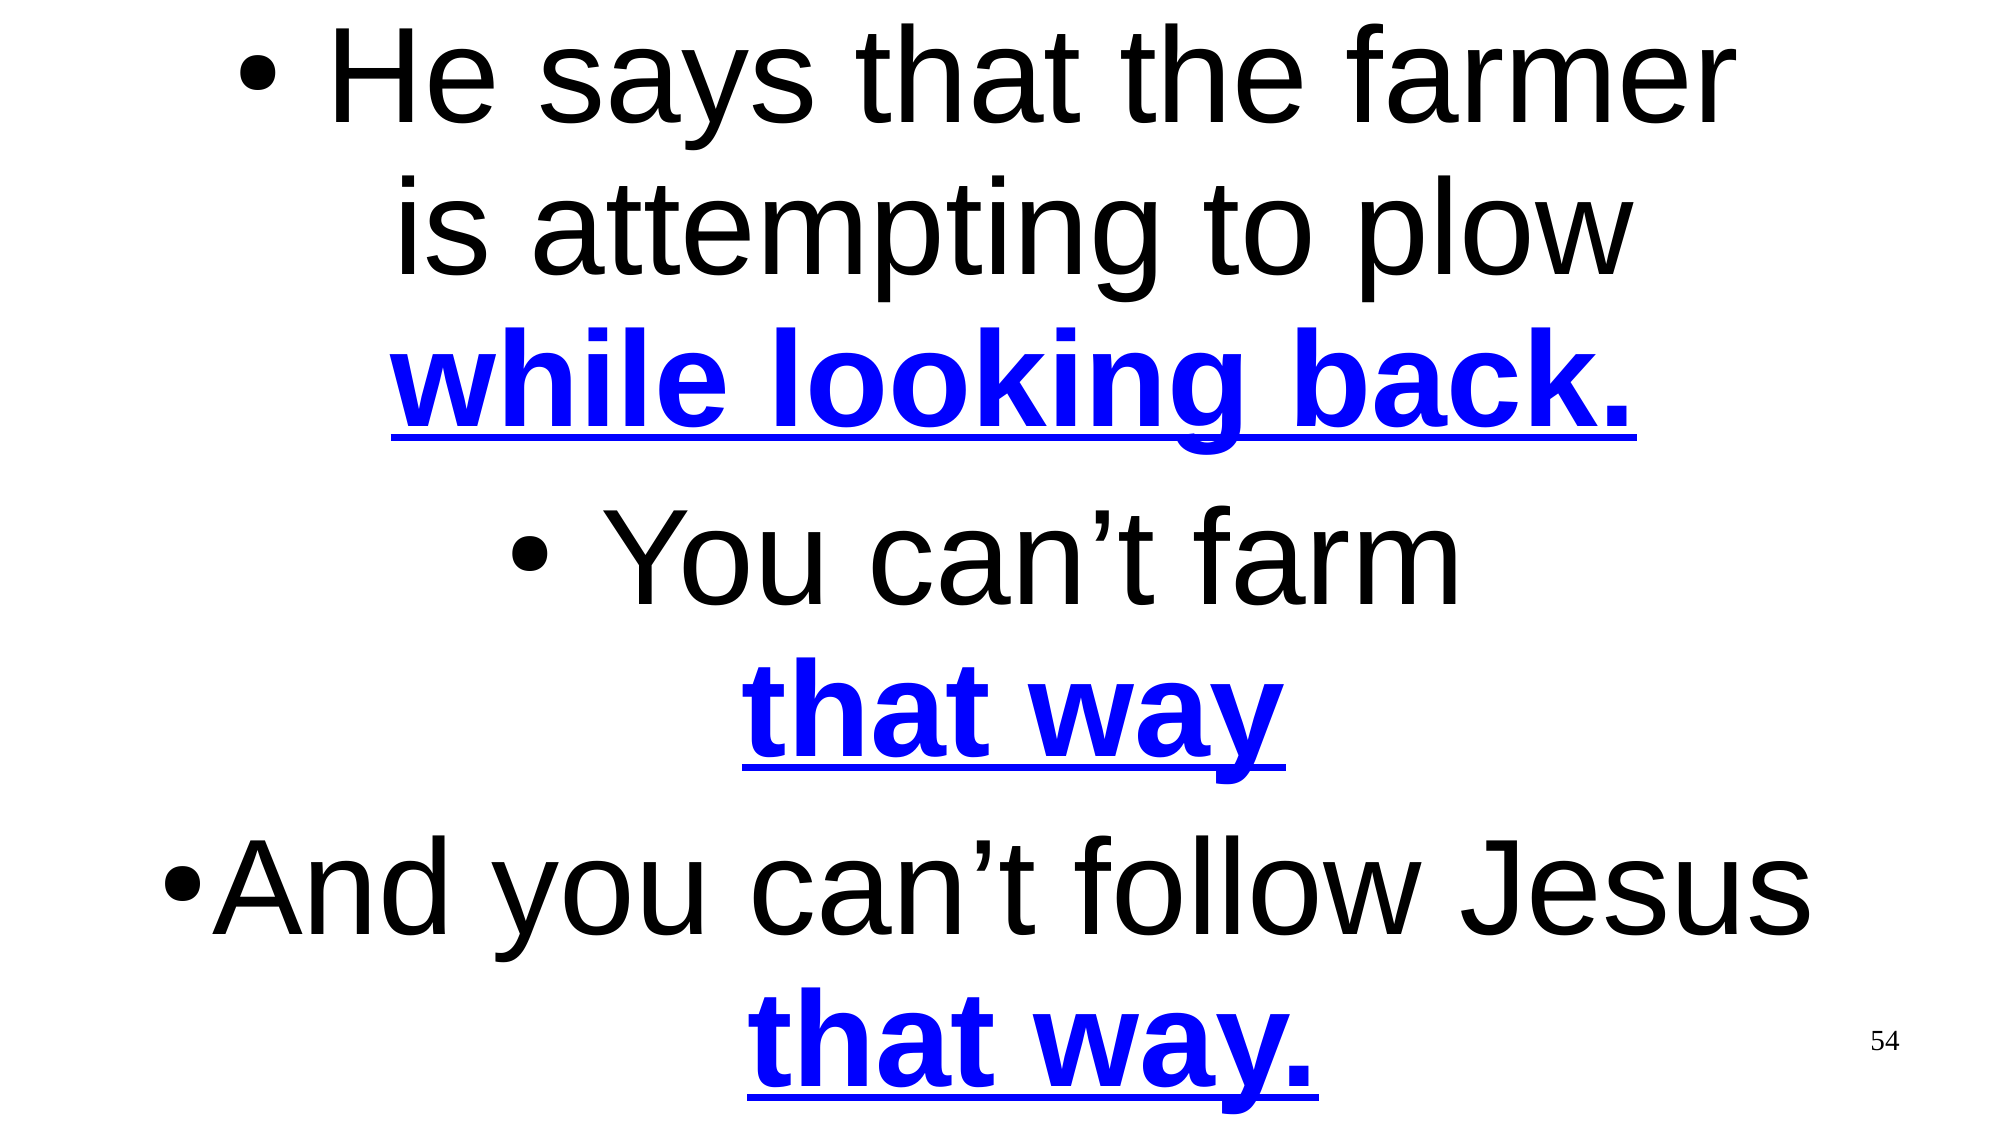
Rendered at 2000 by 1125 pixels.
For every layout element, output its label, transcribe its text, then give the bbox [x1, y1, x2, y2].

list He says that the farmer is attempting to plow while looking back. You can’t farm that way And you can’t follow Jesus that way. [0, 0, 1996, 1123]
